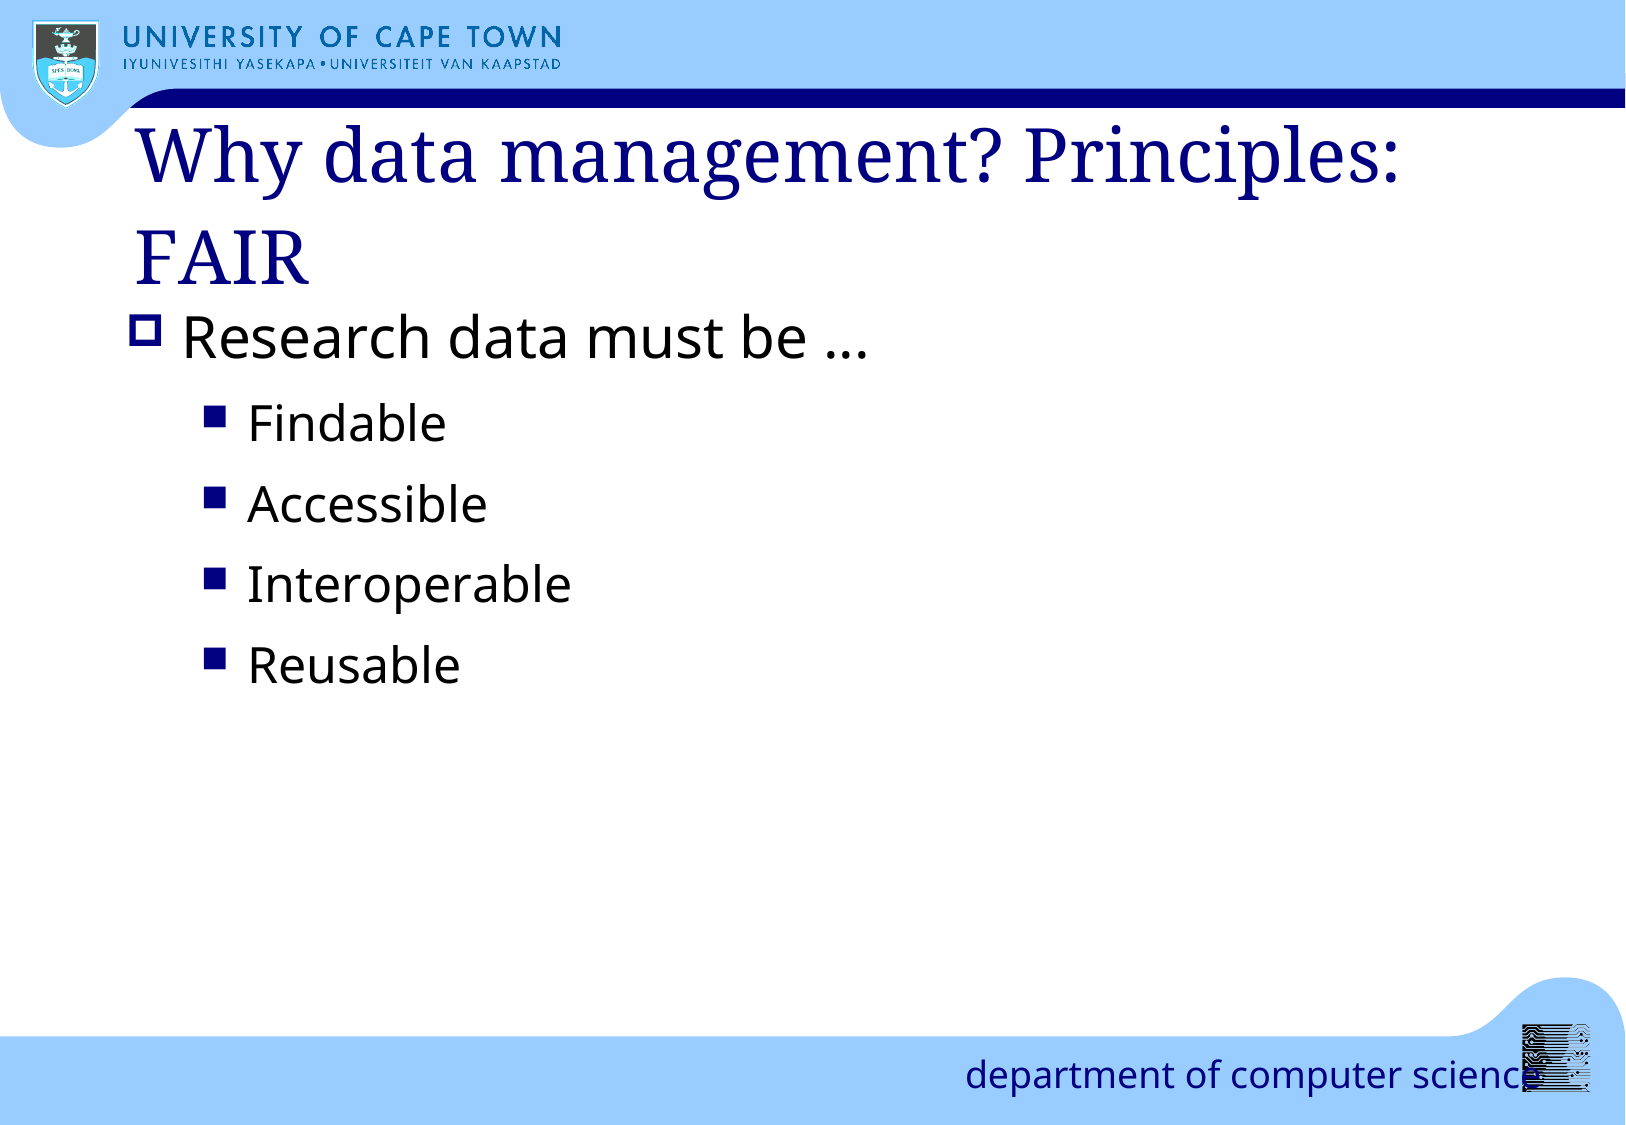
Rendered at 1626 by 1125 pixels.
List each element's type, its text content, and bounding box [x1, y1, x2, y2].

title Why data management? Principles: FAIR [134, 140, 1571, 268]
picture [120, 23, 563, 71]
picture [1526, 1070, 1536, 1076]
picture [1522, 1024, 1591, 1092]
list Research data must be ... Findable Accessible Interoperable Reusable [125, 296, 1570, 949]
